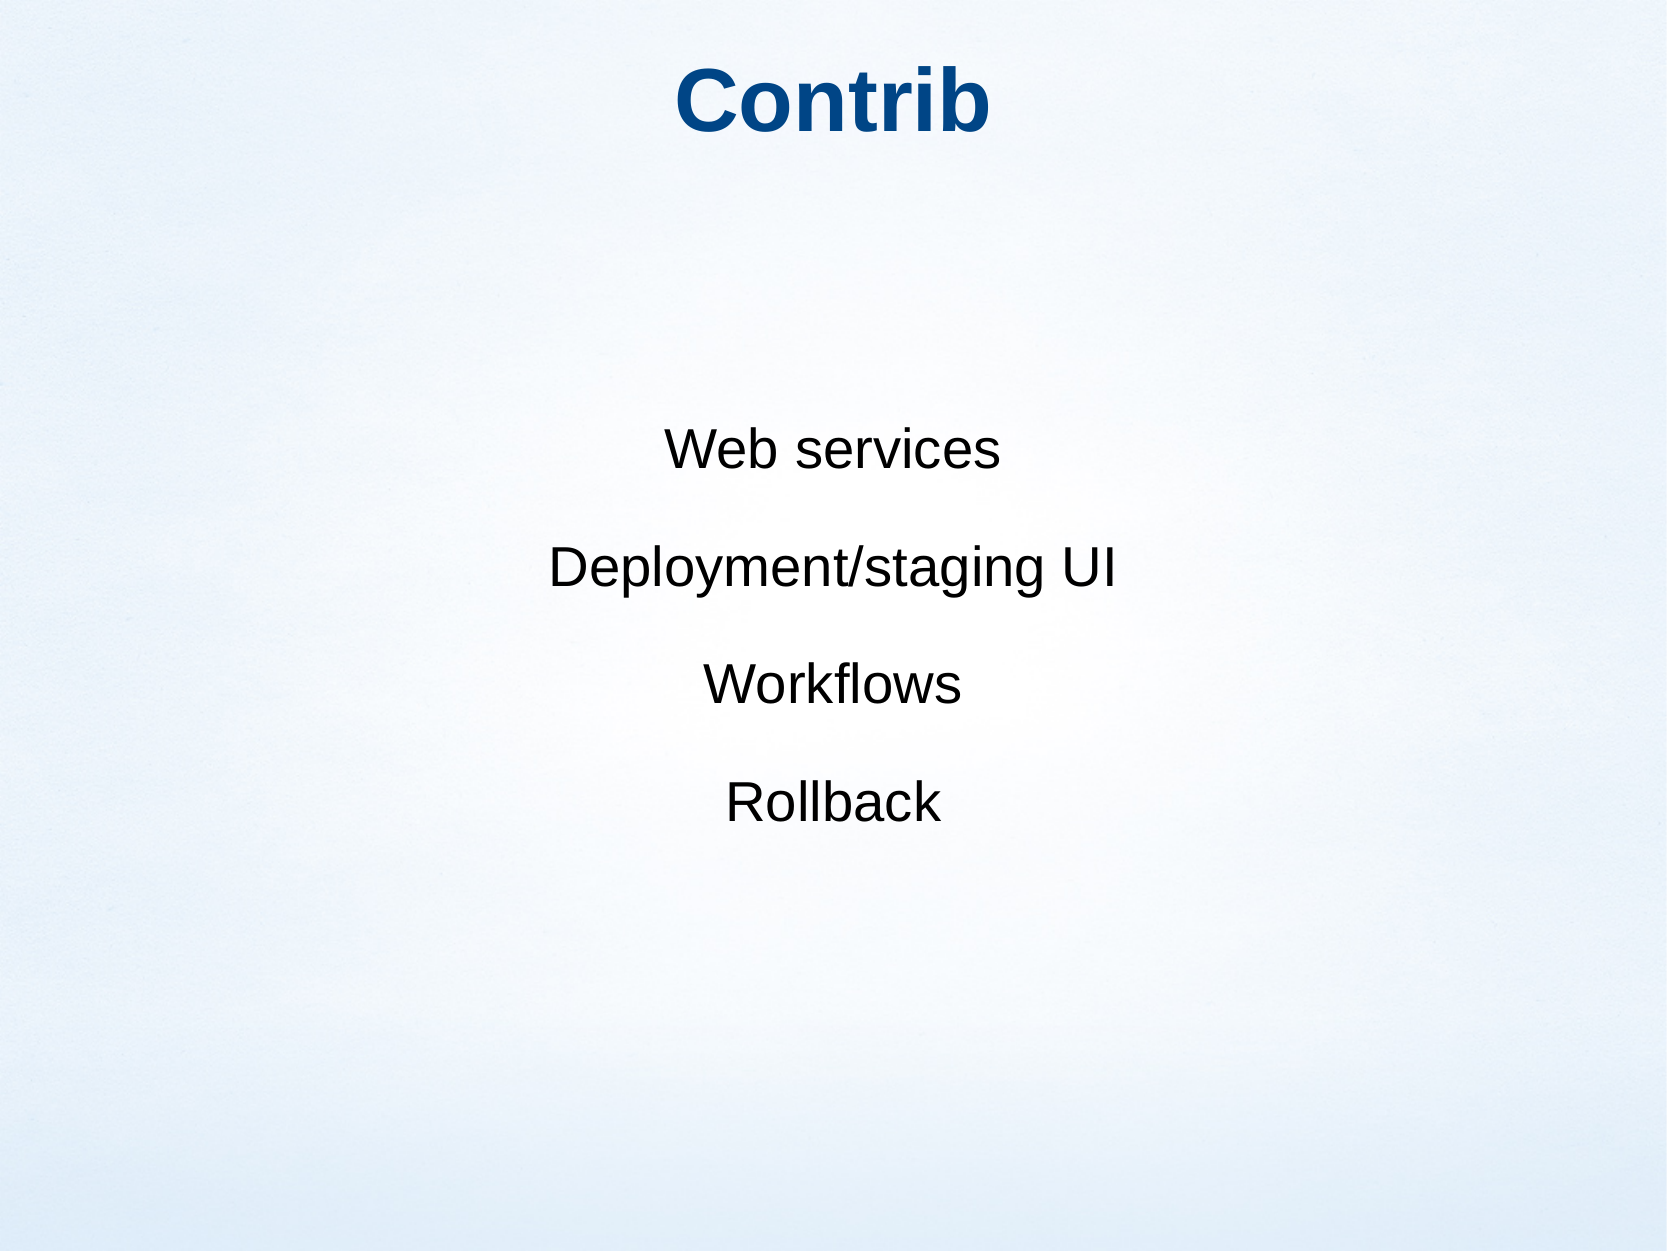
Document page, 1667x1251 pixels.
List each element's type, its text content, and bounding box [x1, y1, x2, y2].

picture [0, 0, 1667, 1251]
list Web services Deployment/staging UI Workflows Rollback [132, 412, 1534, 976]
title Contrib [40, 50, 1627, 201]
